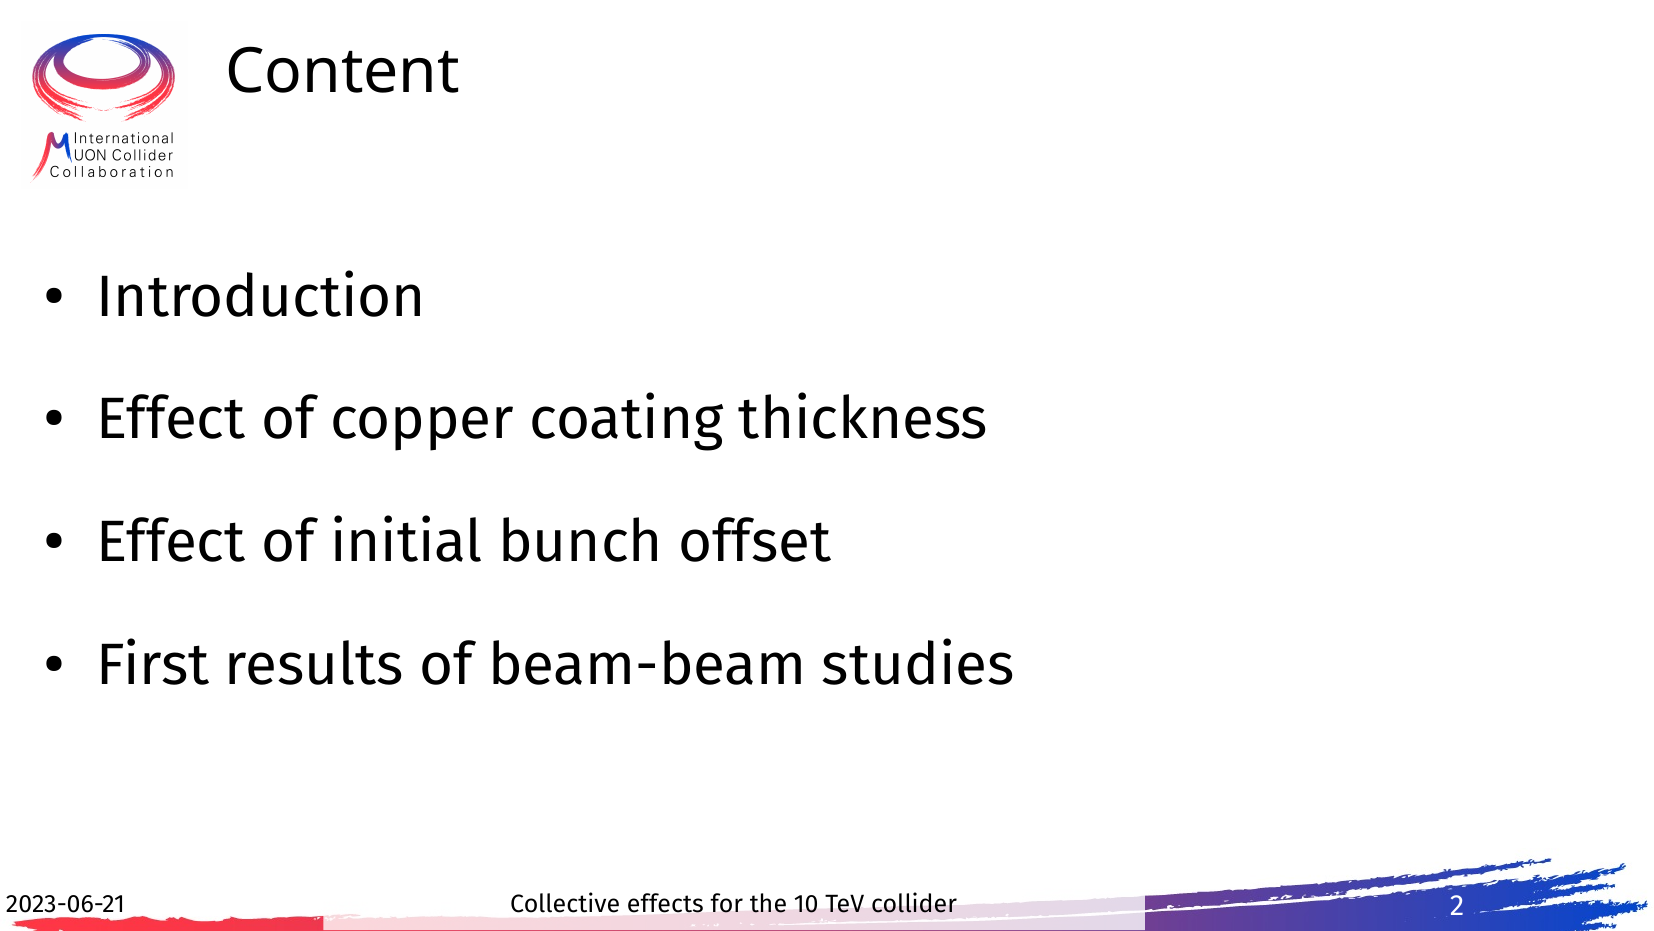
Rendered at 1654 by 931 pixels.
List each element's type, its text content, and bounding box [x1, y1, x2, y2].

picture [0, 848, 1654, 931]
title Content [225, 25, 1571, 188]
picture [21, 21, 188, 189]
list Introduction Effect of copper coating thickness Effect of initial bunch offset First results of beam-beam studies [25, 226, 1619, 777]
